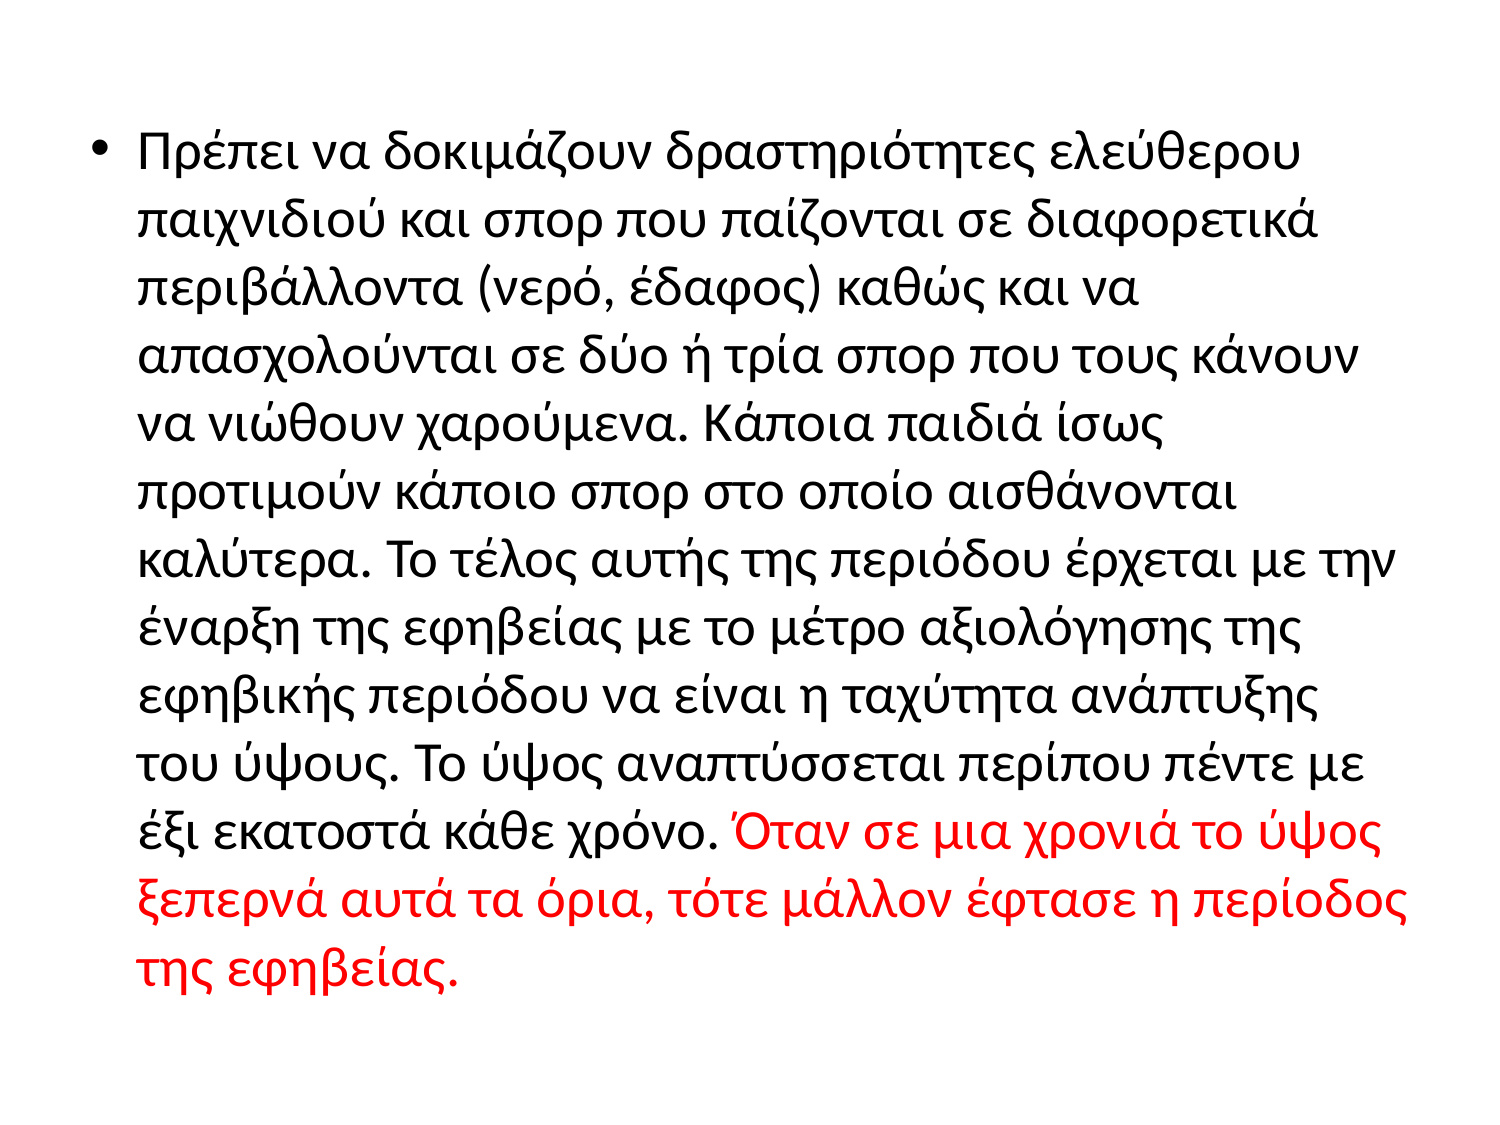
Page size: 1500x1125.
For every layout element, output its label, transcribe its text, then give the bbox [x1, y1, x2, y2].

list Πρέπει να δοκιμάζουν δραστηριότητες ελεύθερου παιχνιδιού και σπορ που παίζονται σε διαφορετικά περιβάλλοντα (νερό, έδαφος) καθώς και να απασχολούνται σε δύο ή τρία σπορ που τους κάνουν να νιώθουν χαρούμενα. Κάποια παιδιά ίσως προτιμούν κάποιο σπορ στο οποίο αισθάνονται καλύτερα. Το τέλος αυτής της περιόδου έρχεται με την έναρξη της εφηβείας με το μέτρο αξιολόγησης της εφηβικής περιόδου να είναι η ταχύτητα ανάπτυξης του ύψους. Το ύψος αναπτύσσεται περίπου πέντε με έξι εκατοστά κάθε χρόνο. Όταν σε μια χρονιά το ύψος ξεπερνά αυτά τα όρια, τότε μάλλον έφτασε η περίοδος της εφηβείας. [75, 105, 1425, 1005]
